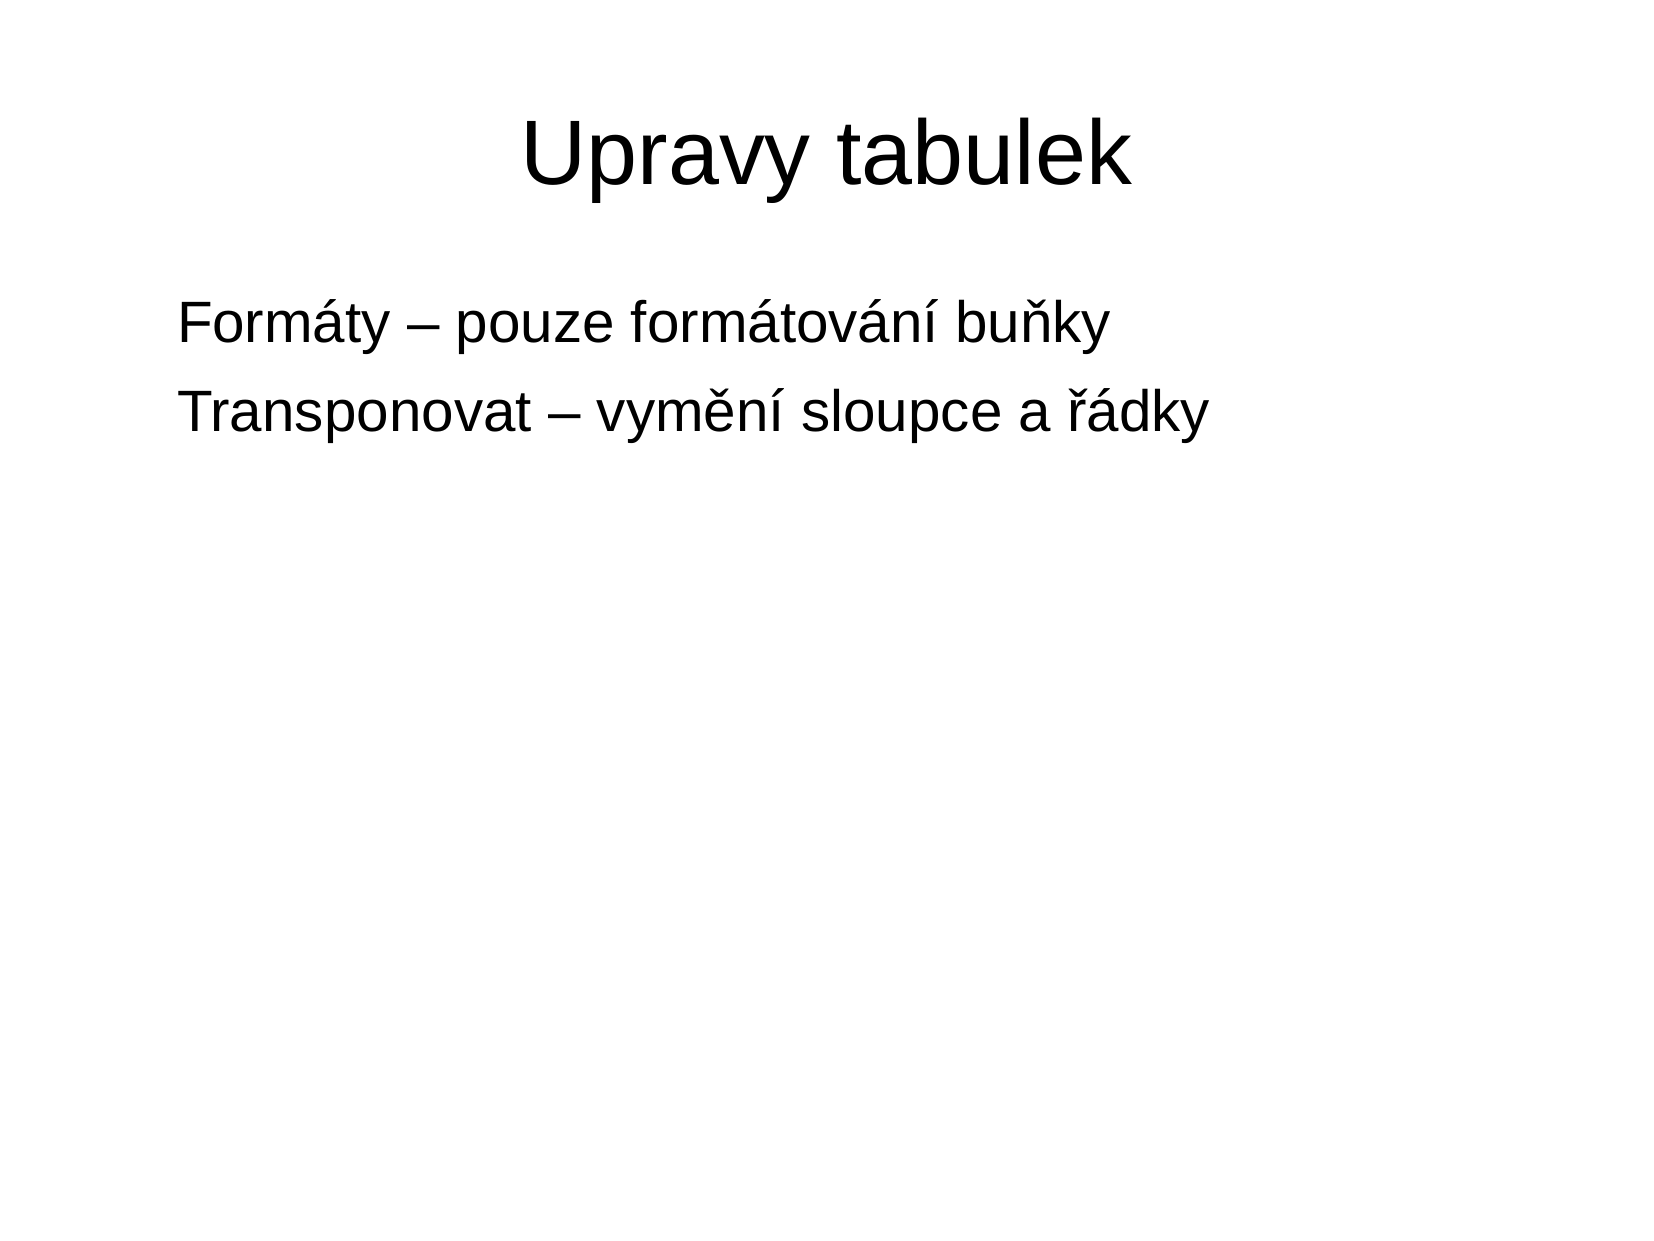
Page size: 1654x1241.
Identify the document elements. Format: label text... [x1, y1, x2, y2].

list Formáty – pouze formátování buňky Transponovat – vymění sloupce a řádky [82, 290, 1571, 1094]
title Upravy tabulek [82, 56, 1571, 250]
